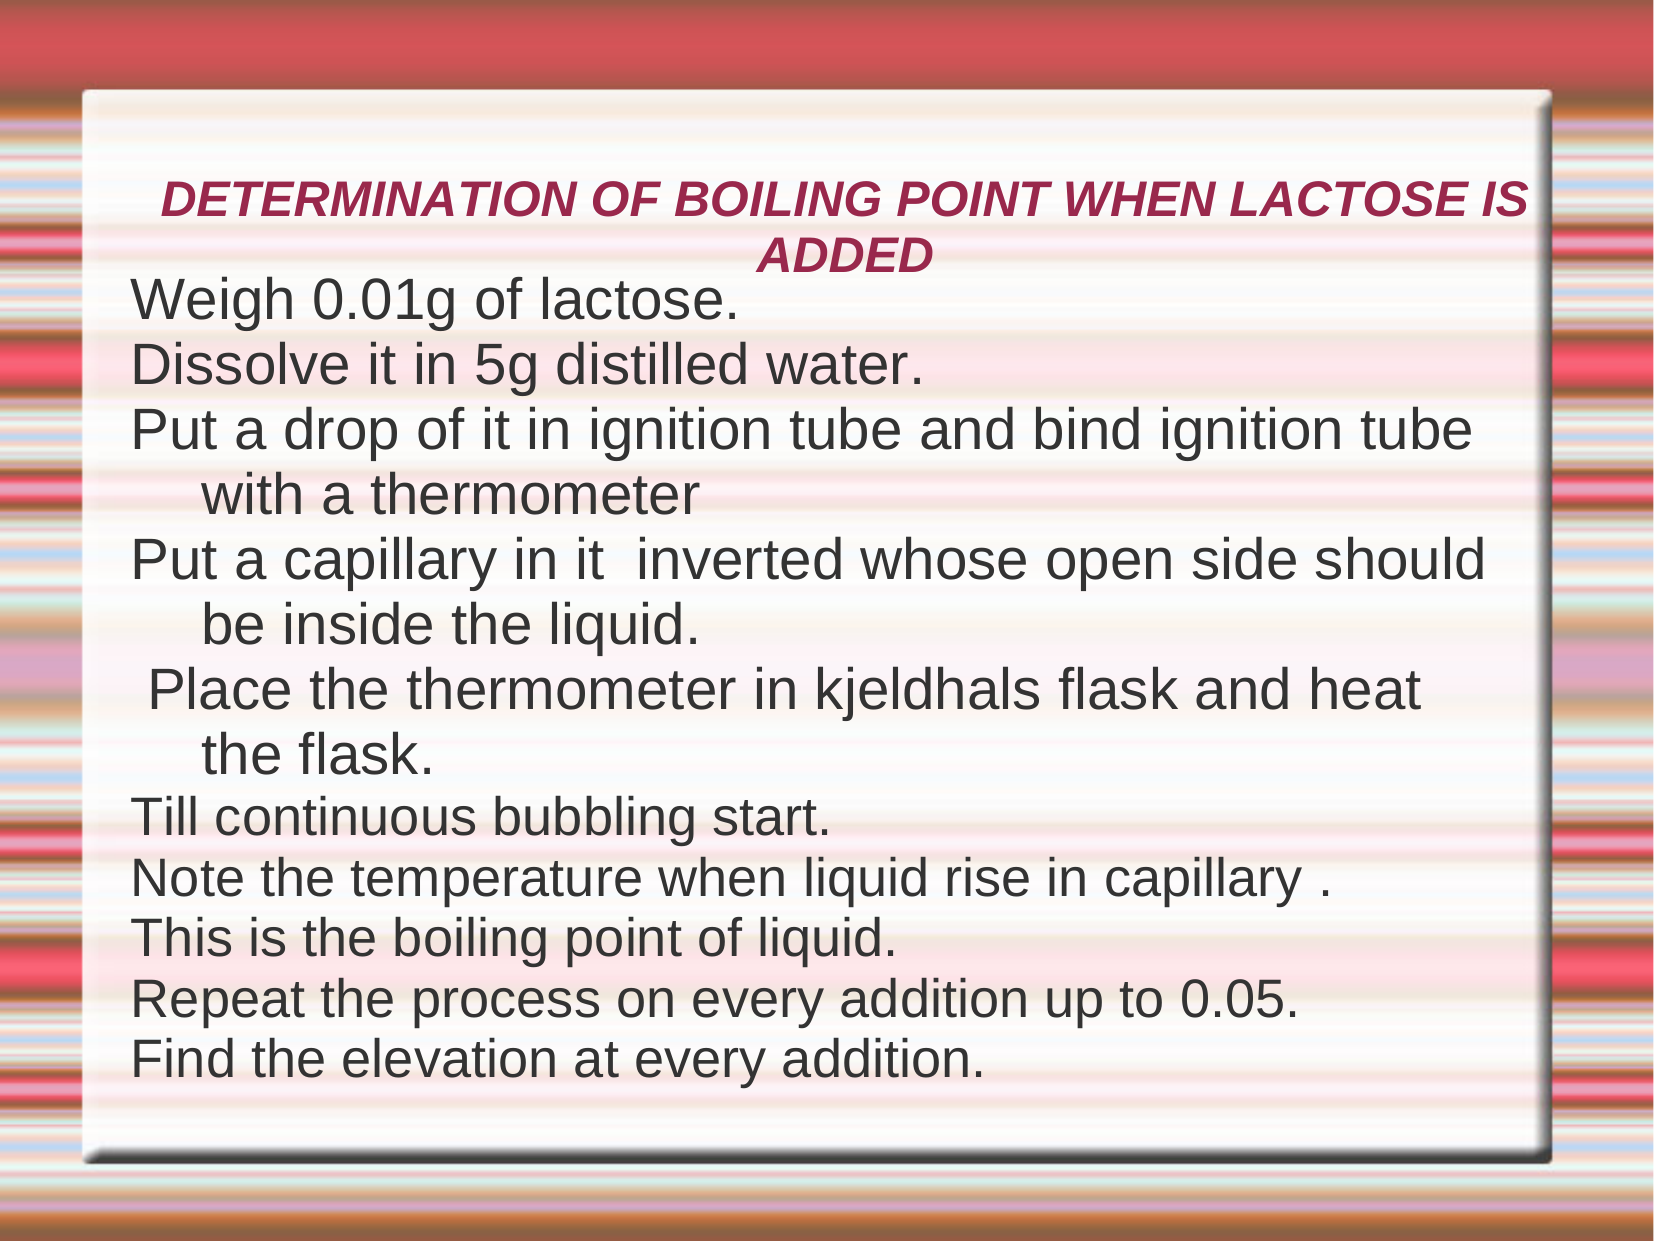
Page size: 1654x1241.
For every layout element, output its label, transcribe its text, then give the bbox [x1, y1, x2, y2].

list Weigh 0.01g of lactose. Dissolve it in 5g distilled water. Put a drop of it in ignition tube and bind ignition tube with a thermometer Put a capillary in it inverted whose open side should be inside the liquid. Place the thermometer in kjeldhals flask and heat the flask. Till continuous bubbling start. Note the temperature when liquid rise in capillary . This is the boiling point of liquid. Repeat the process on every addition up to 0.05. Find the elevation at every addition. [119, 266, 1501, 1088]
title DETERMINATION OF BOILING POINT WHEN LACTOSE IS ADDED [121, 77, 1534, 285]
picture [0, 0, 1654, 1241]
